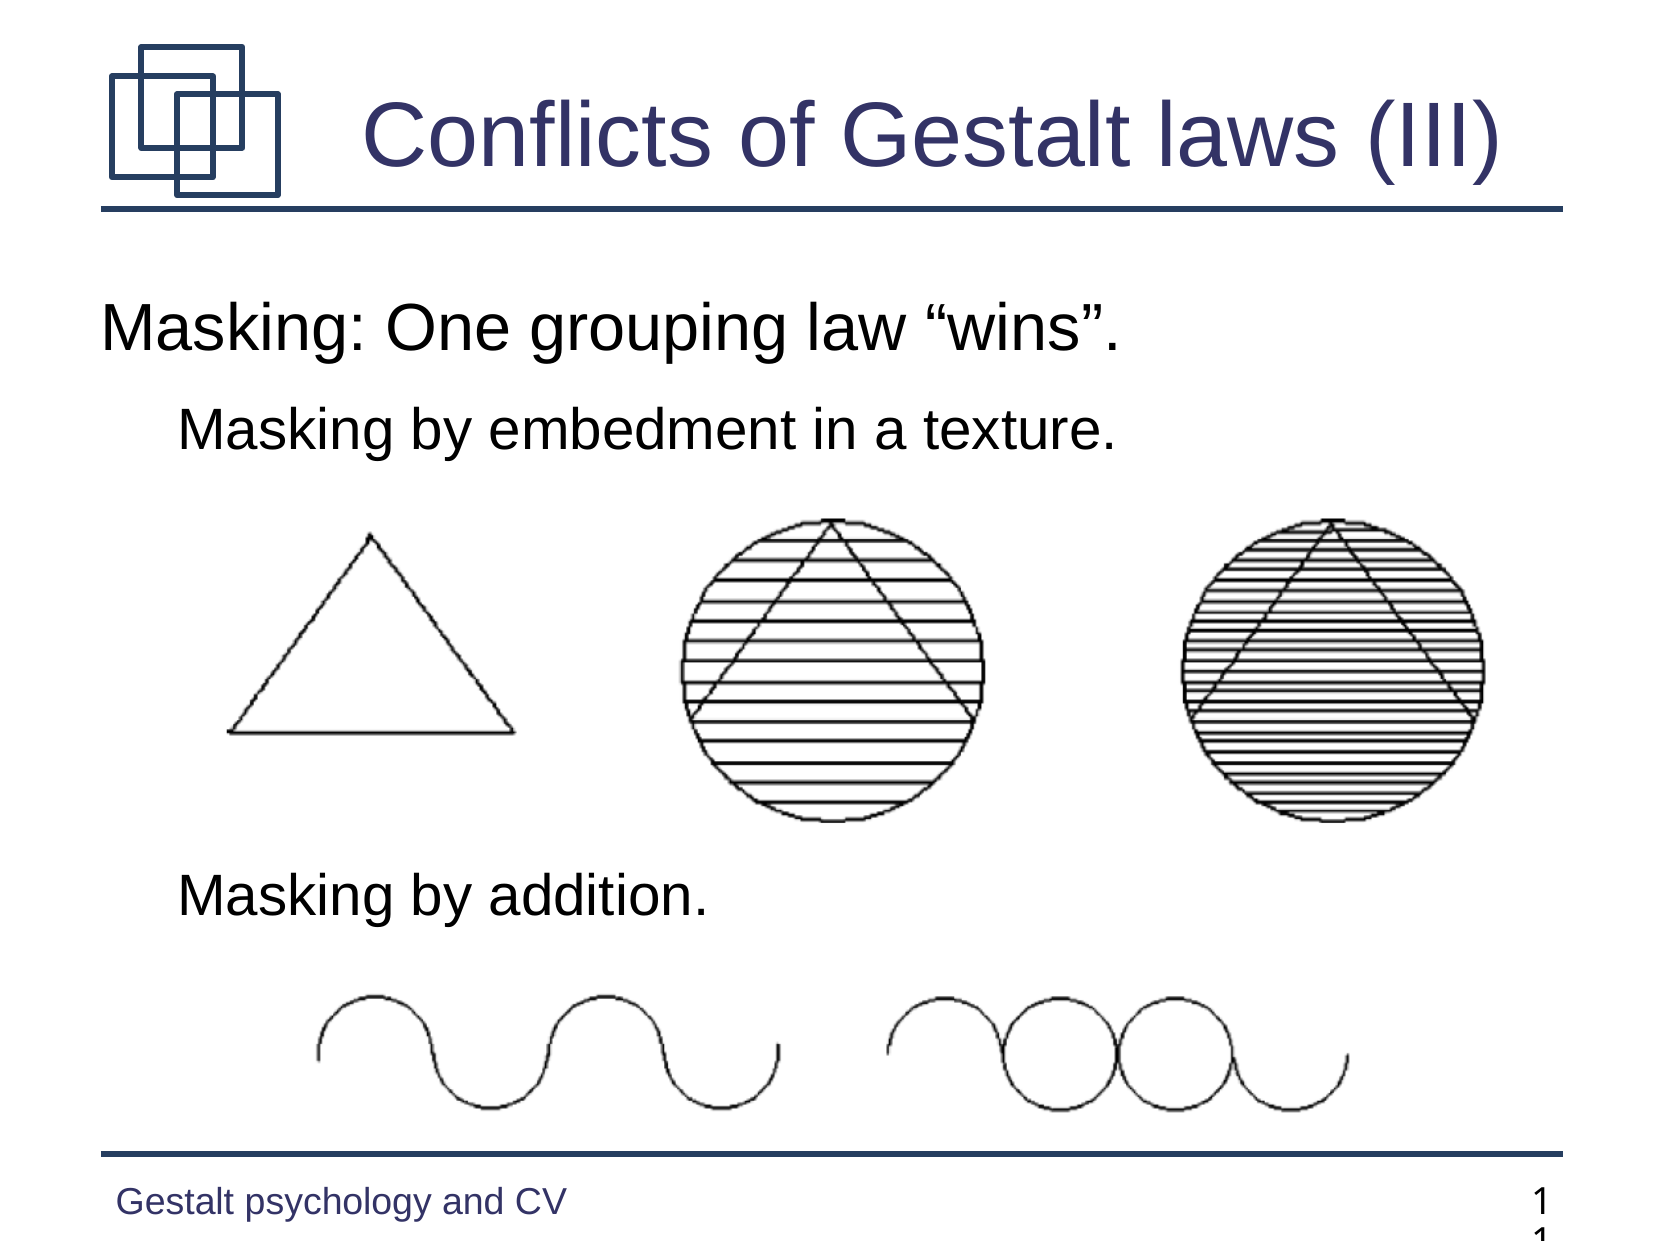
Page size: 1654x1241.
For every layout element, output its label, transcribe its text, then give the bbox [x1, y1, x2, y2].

picture [273, 968, 1388, 1137]
title Conflicts of Gestalt laws (III) [295, 39, 1571, 232]
list Masking by addition. [82, 863, 1571, 957]
list Masking: One grouping law “wins”. [82, 290, 1571, 384]
picture [200, 491, 1509, 850]
list Masking by embedment in a texture. [82, 396, 1571, 491]
